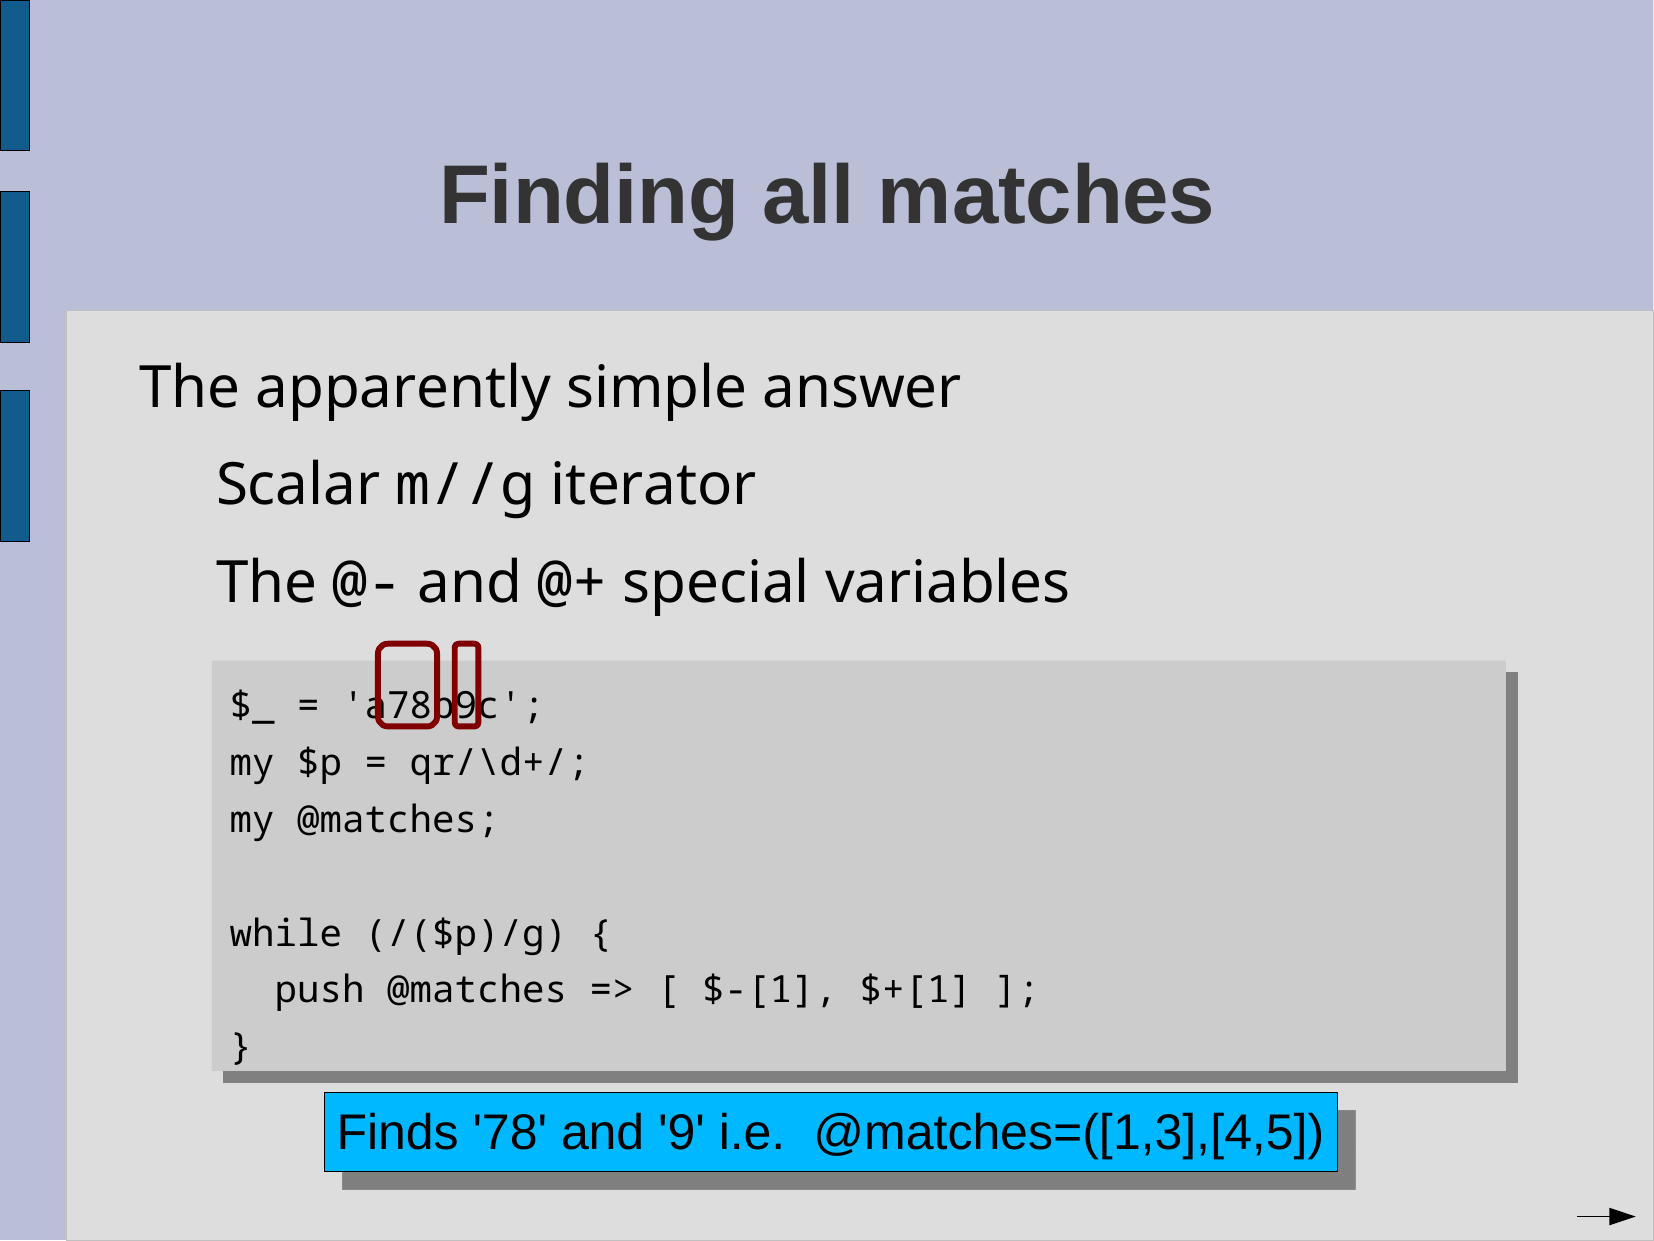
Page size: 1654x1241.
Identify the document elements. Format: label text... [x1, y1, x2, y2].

list The apparently simple answer Scalar m//g iterator The @- and @+ special variables [121, 344, 1534, 1127]
text_box $_ = 'a78b9c'; my $p = qr/\d+/; my @matches; while (/($p)/g) { push @matches => [ $-[1], $+[1] ]; } [381, 660, 434, 723]
text_box Finds '78' and '9' i.e. @matches=([1,3],[4,5]) [324, 1092, 1338, 1172]
text_box $_ = 'a78b9c'; my $p = qr/\d+/; my @matches; while (/($p)/g) { push @matches => [ $-[1], $+[1] ]; } [211, 660, 1506, 1025]
title Finding all matches [121, 91, 1534, 299]
